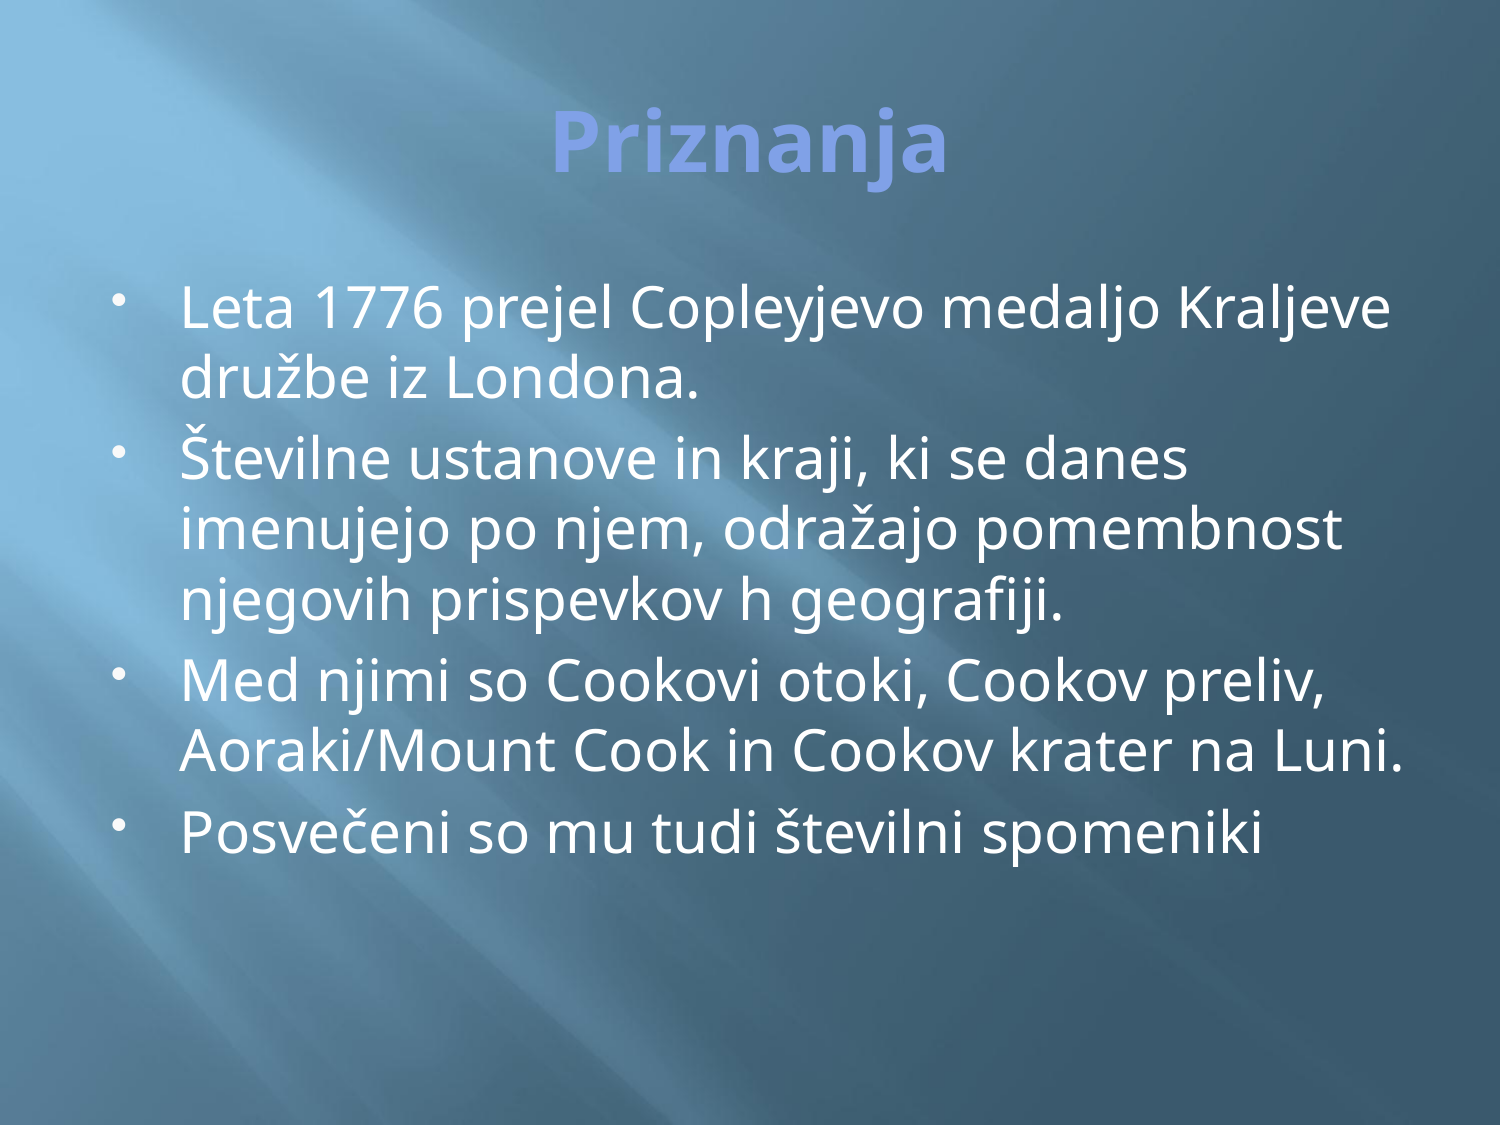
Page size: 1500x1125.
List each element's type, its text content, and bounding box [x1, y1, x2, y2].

list Leta 1776 prejel Copleyjevo medaljo Kraljeve družbe iz Londona. Številne ustanove in kraji, ki se danes imenujejo po njem, odražajo pomembnost njegovih prispevkov h geografiji. Med njimi so Cookovi otoki, Cookov preliv, Aoraki/Mount Cook in Cookov krater na Luni. Posvečeni so mu tudi številni spomeniki [75, 262, 1425, 1035]
picture [0, 0, 1500, 1125]
title Priznanja [75, 45, 1425, 233]
